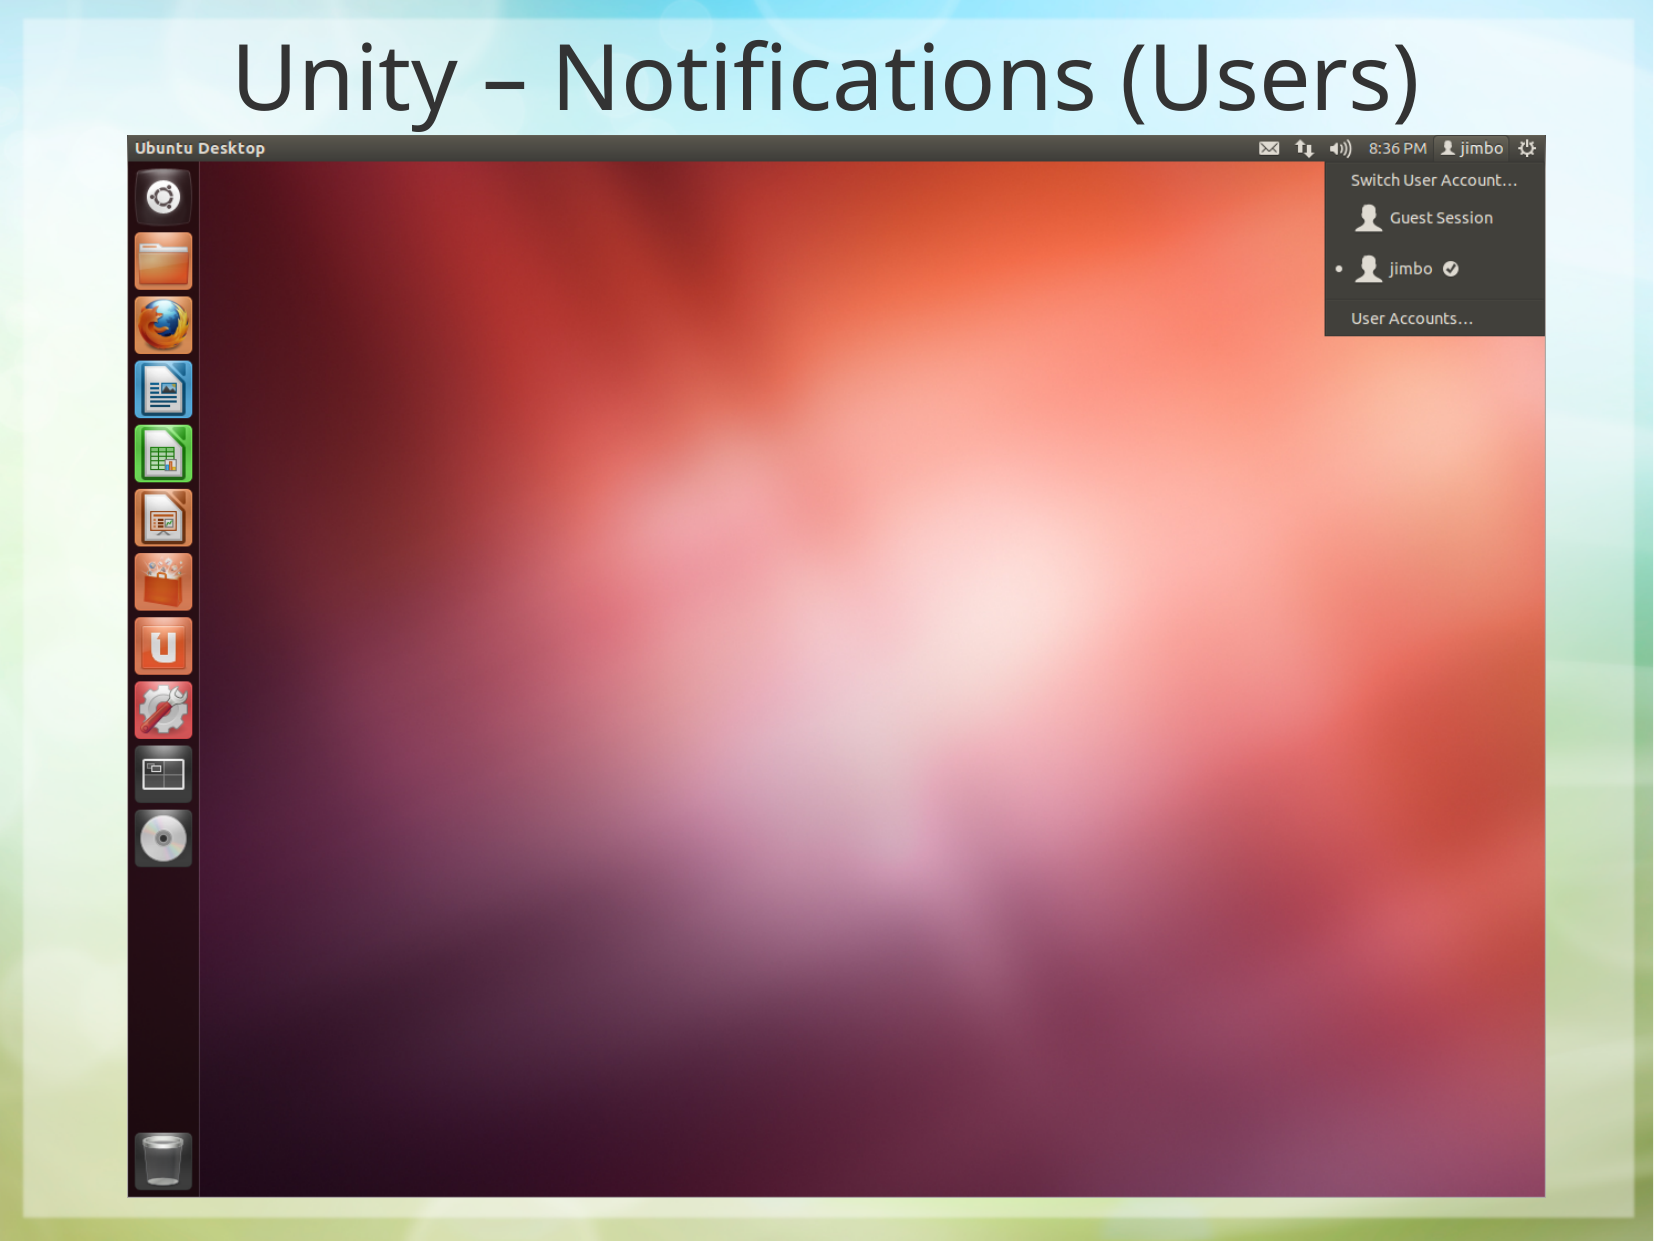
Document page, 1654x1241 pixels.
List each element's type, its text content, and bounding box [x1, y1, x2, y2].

title Unity – Notifications (Users) [82, 0, 1571, 151]
picture [0, 0, 1654, 1241]
